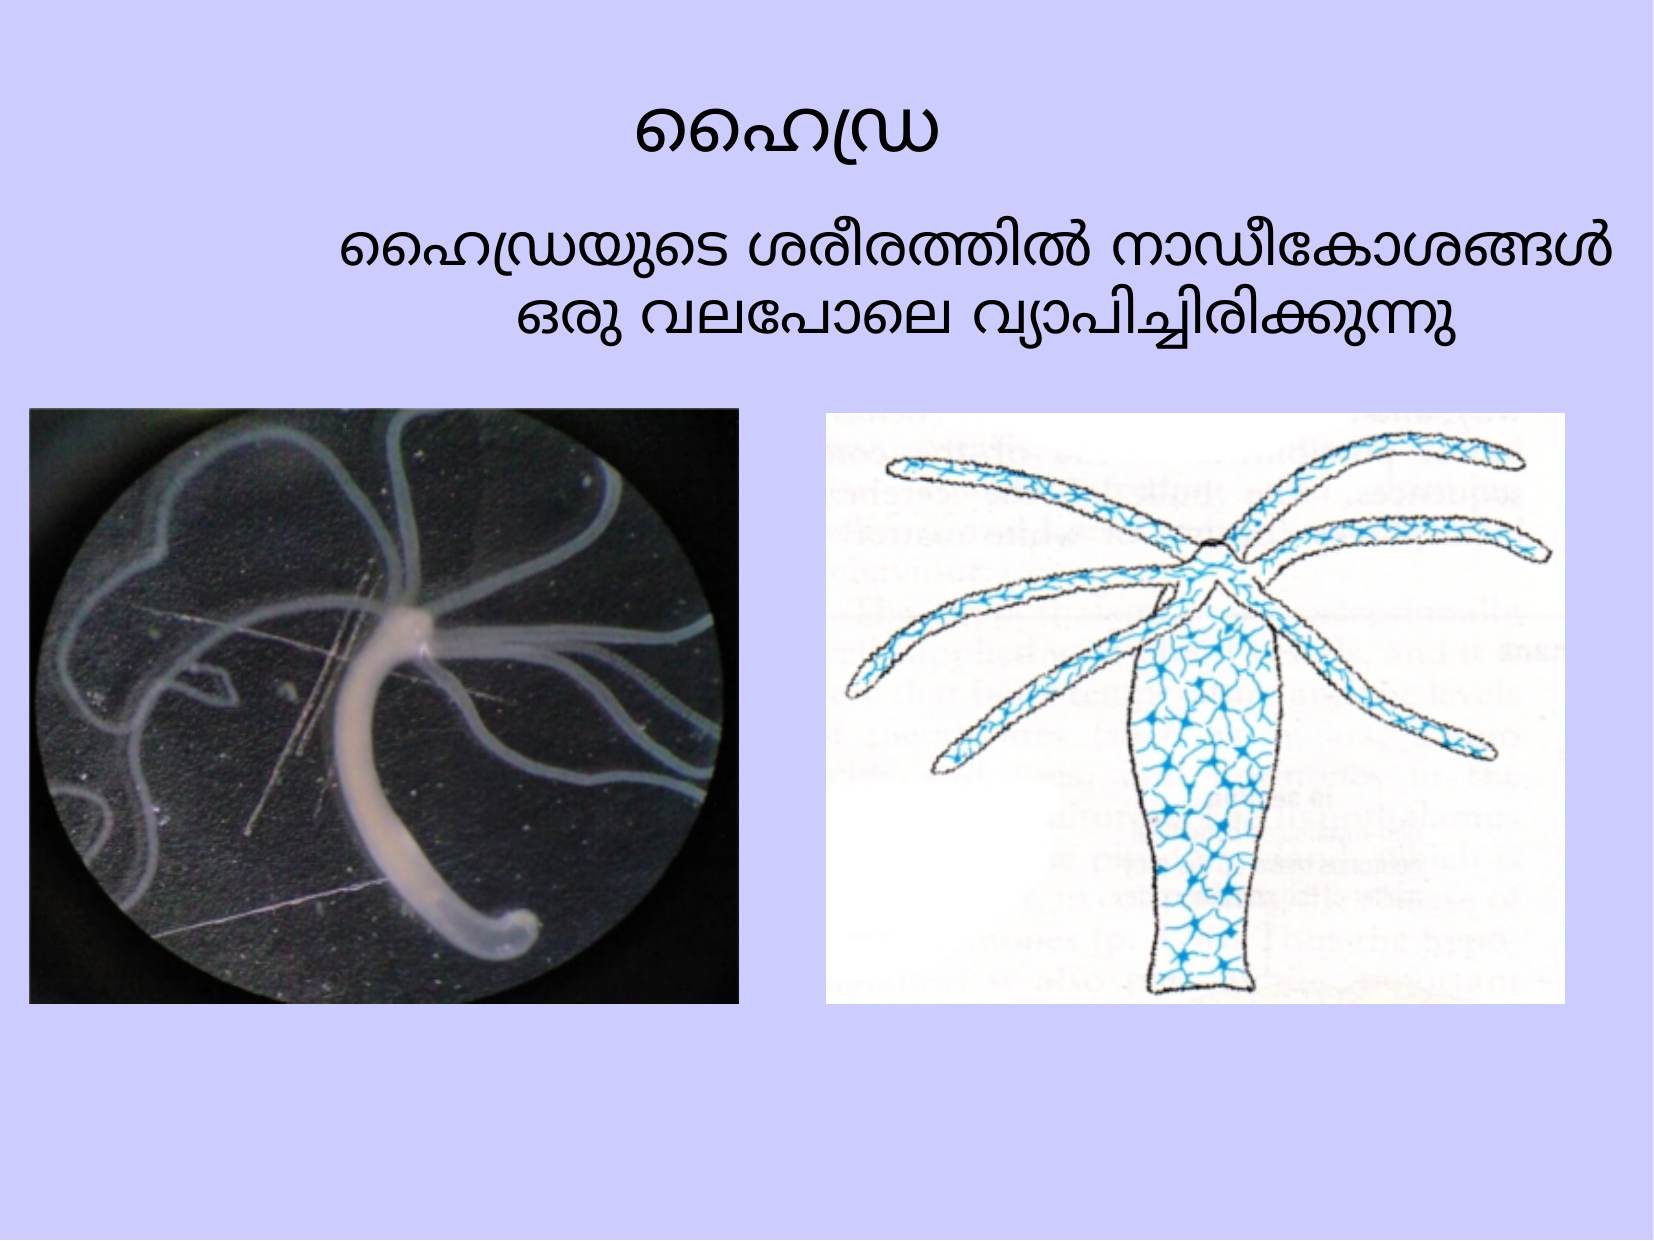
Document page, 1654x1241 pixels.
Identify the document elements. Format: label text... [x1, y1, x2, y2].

picture [29, 408, 739, 1004]
text_box ഹൈഡ്ര [620, 75, 888, 178]
text_box ഹൈഡ്രയുടെ ശരീരത്തില്‍ നാഡീകോശങ്ങള്‍ ഒരു വലപോലെ വ്യാപിച്ചിരിക്കുന്നു [324, 204, 1347, 355]
picture [826, 413, 1565, 1004]
